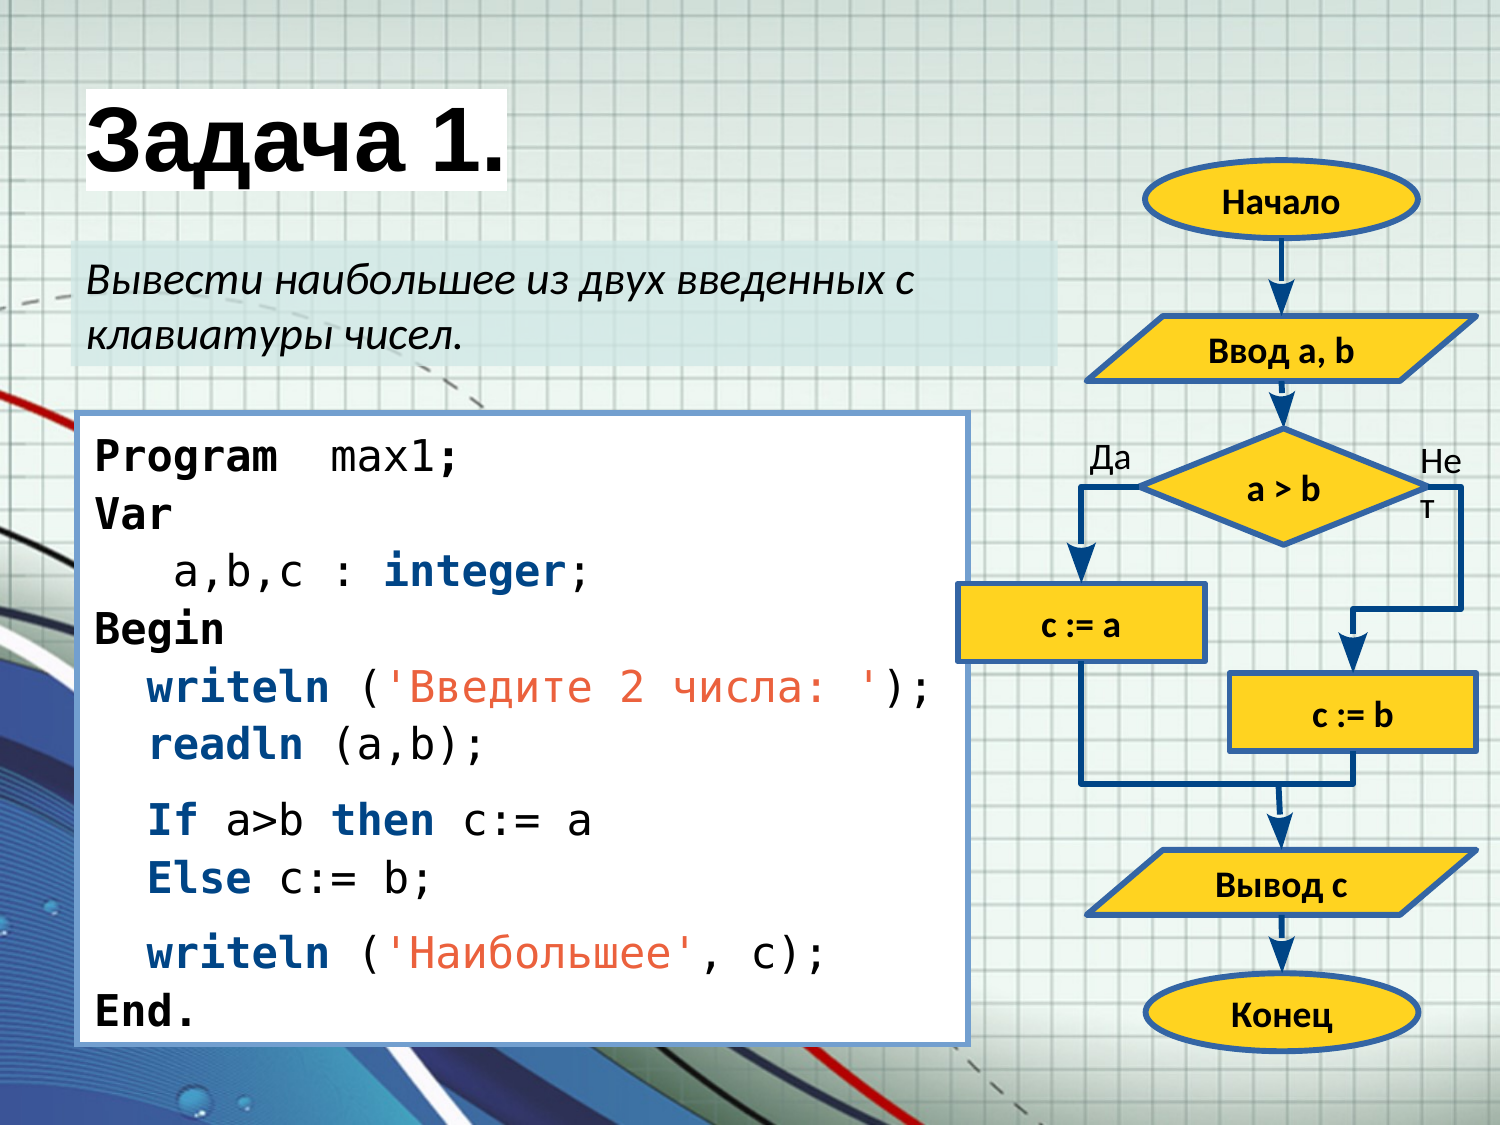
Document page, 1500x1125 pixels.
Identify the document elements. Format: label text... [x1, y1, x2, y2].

text_box a > b [1139, 428, 1423, 545]
text_box Да [1074, 424, 1158, 485]
text_box Вывести наибольшее из двух введенных с клавиатуры чисел. [70, 240, 1058, 367]
text_box Вывод c [1086, 849, 1477, 915]
text_box Ввод a, b [1086, 316, 1477, 381]
text_box Начало [1145, 160, 1418, 239]
picture [0, 0, 1500, 1125]
text_box c := a [957, 583, 1205, 662]
title Задача 1. [70, 59, 1397, 225]
text_box Конец [1145, 973, 1419, 1052]
text_box Нет [1405, 428, 1492, 489]
text_box Program max1; Var a,b,c : integer; Begin writeln ('Введите 2 числа: '); readln (a,b); If a>b then c:= a Else c:= b; writeln ('Наибольшее', c); End. [77, 412, 969, 1045]
text_box c := b [1229, 673, 1477, 752]
